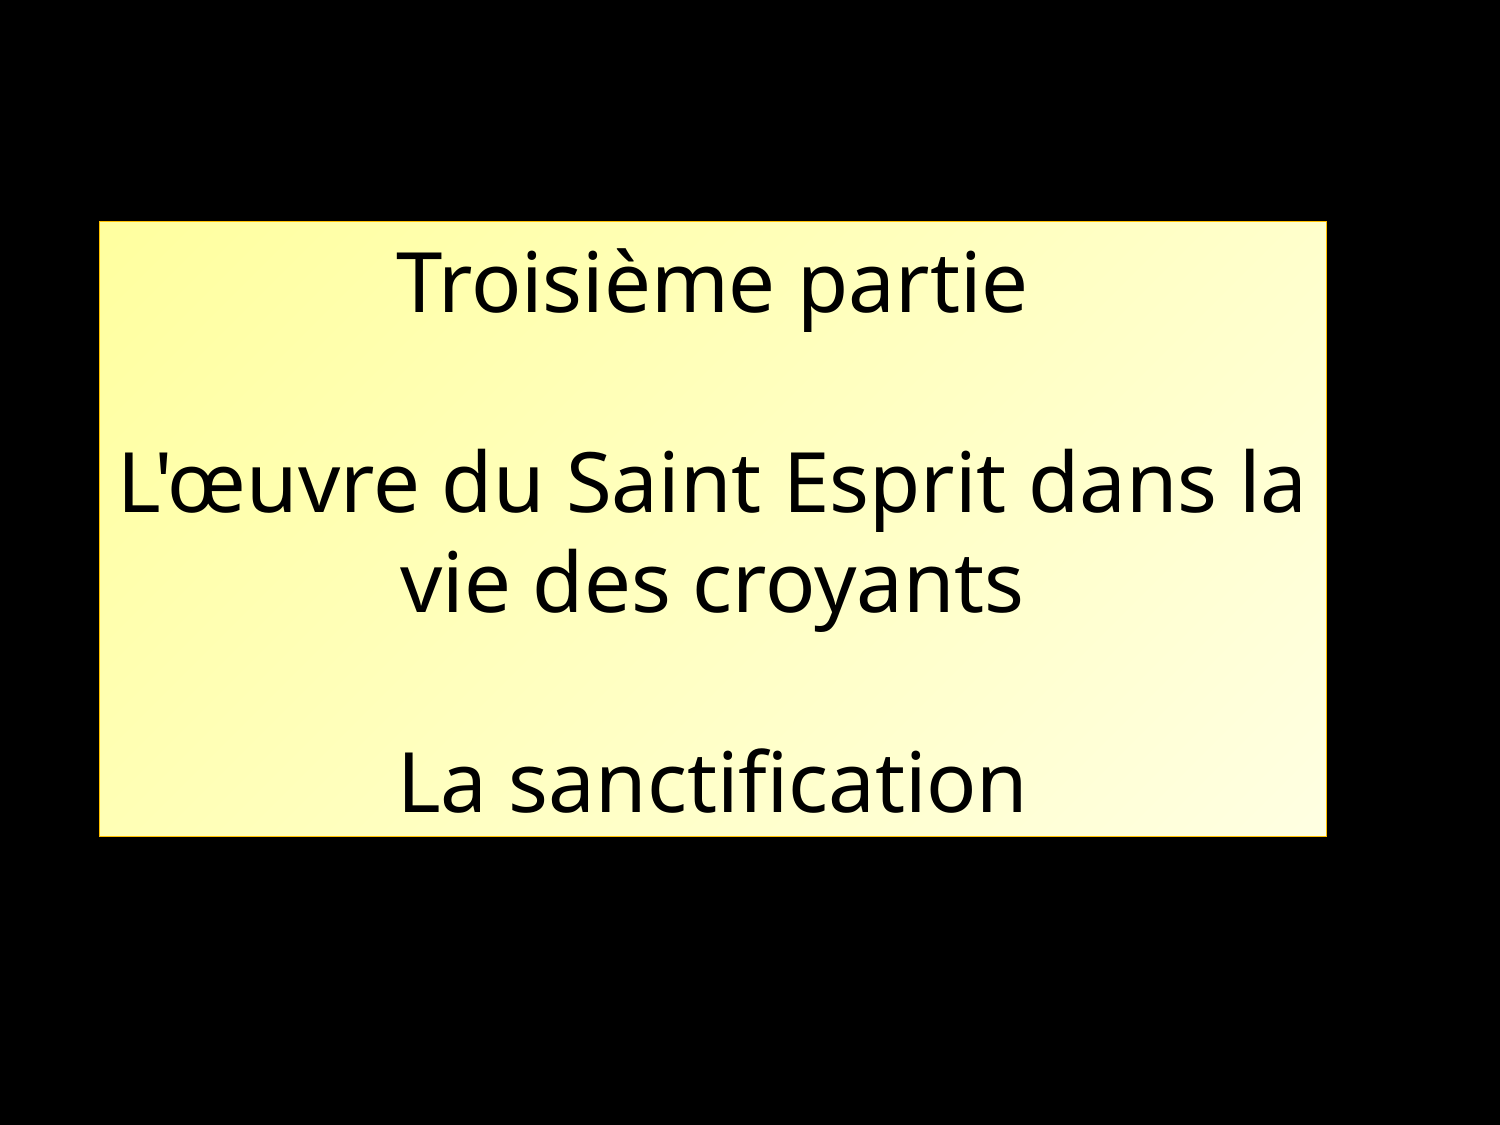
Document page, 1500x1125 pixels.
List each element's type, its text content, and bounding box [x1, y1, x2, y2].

text_box Troisième partie L'œuvre du Saint Esprit dans la vie des croyants La sanctification [99, 221, 1327, 837]
